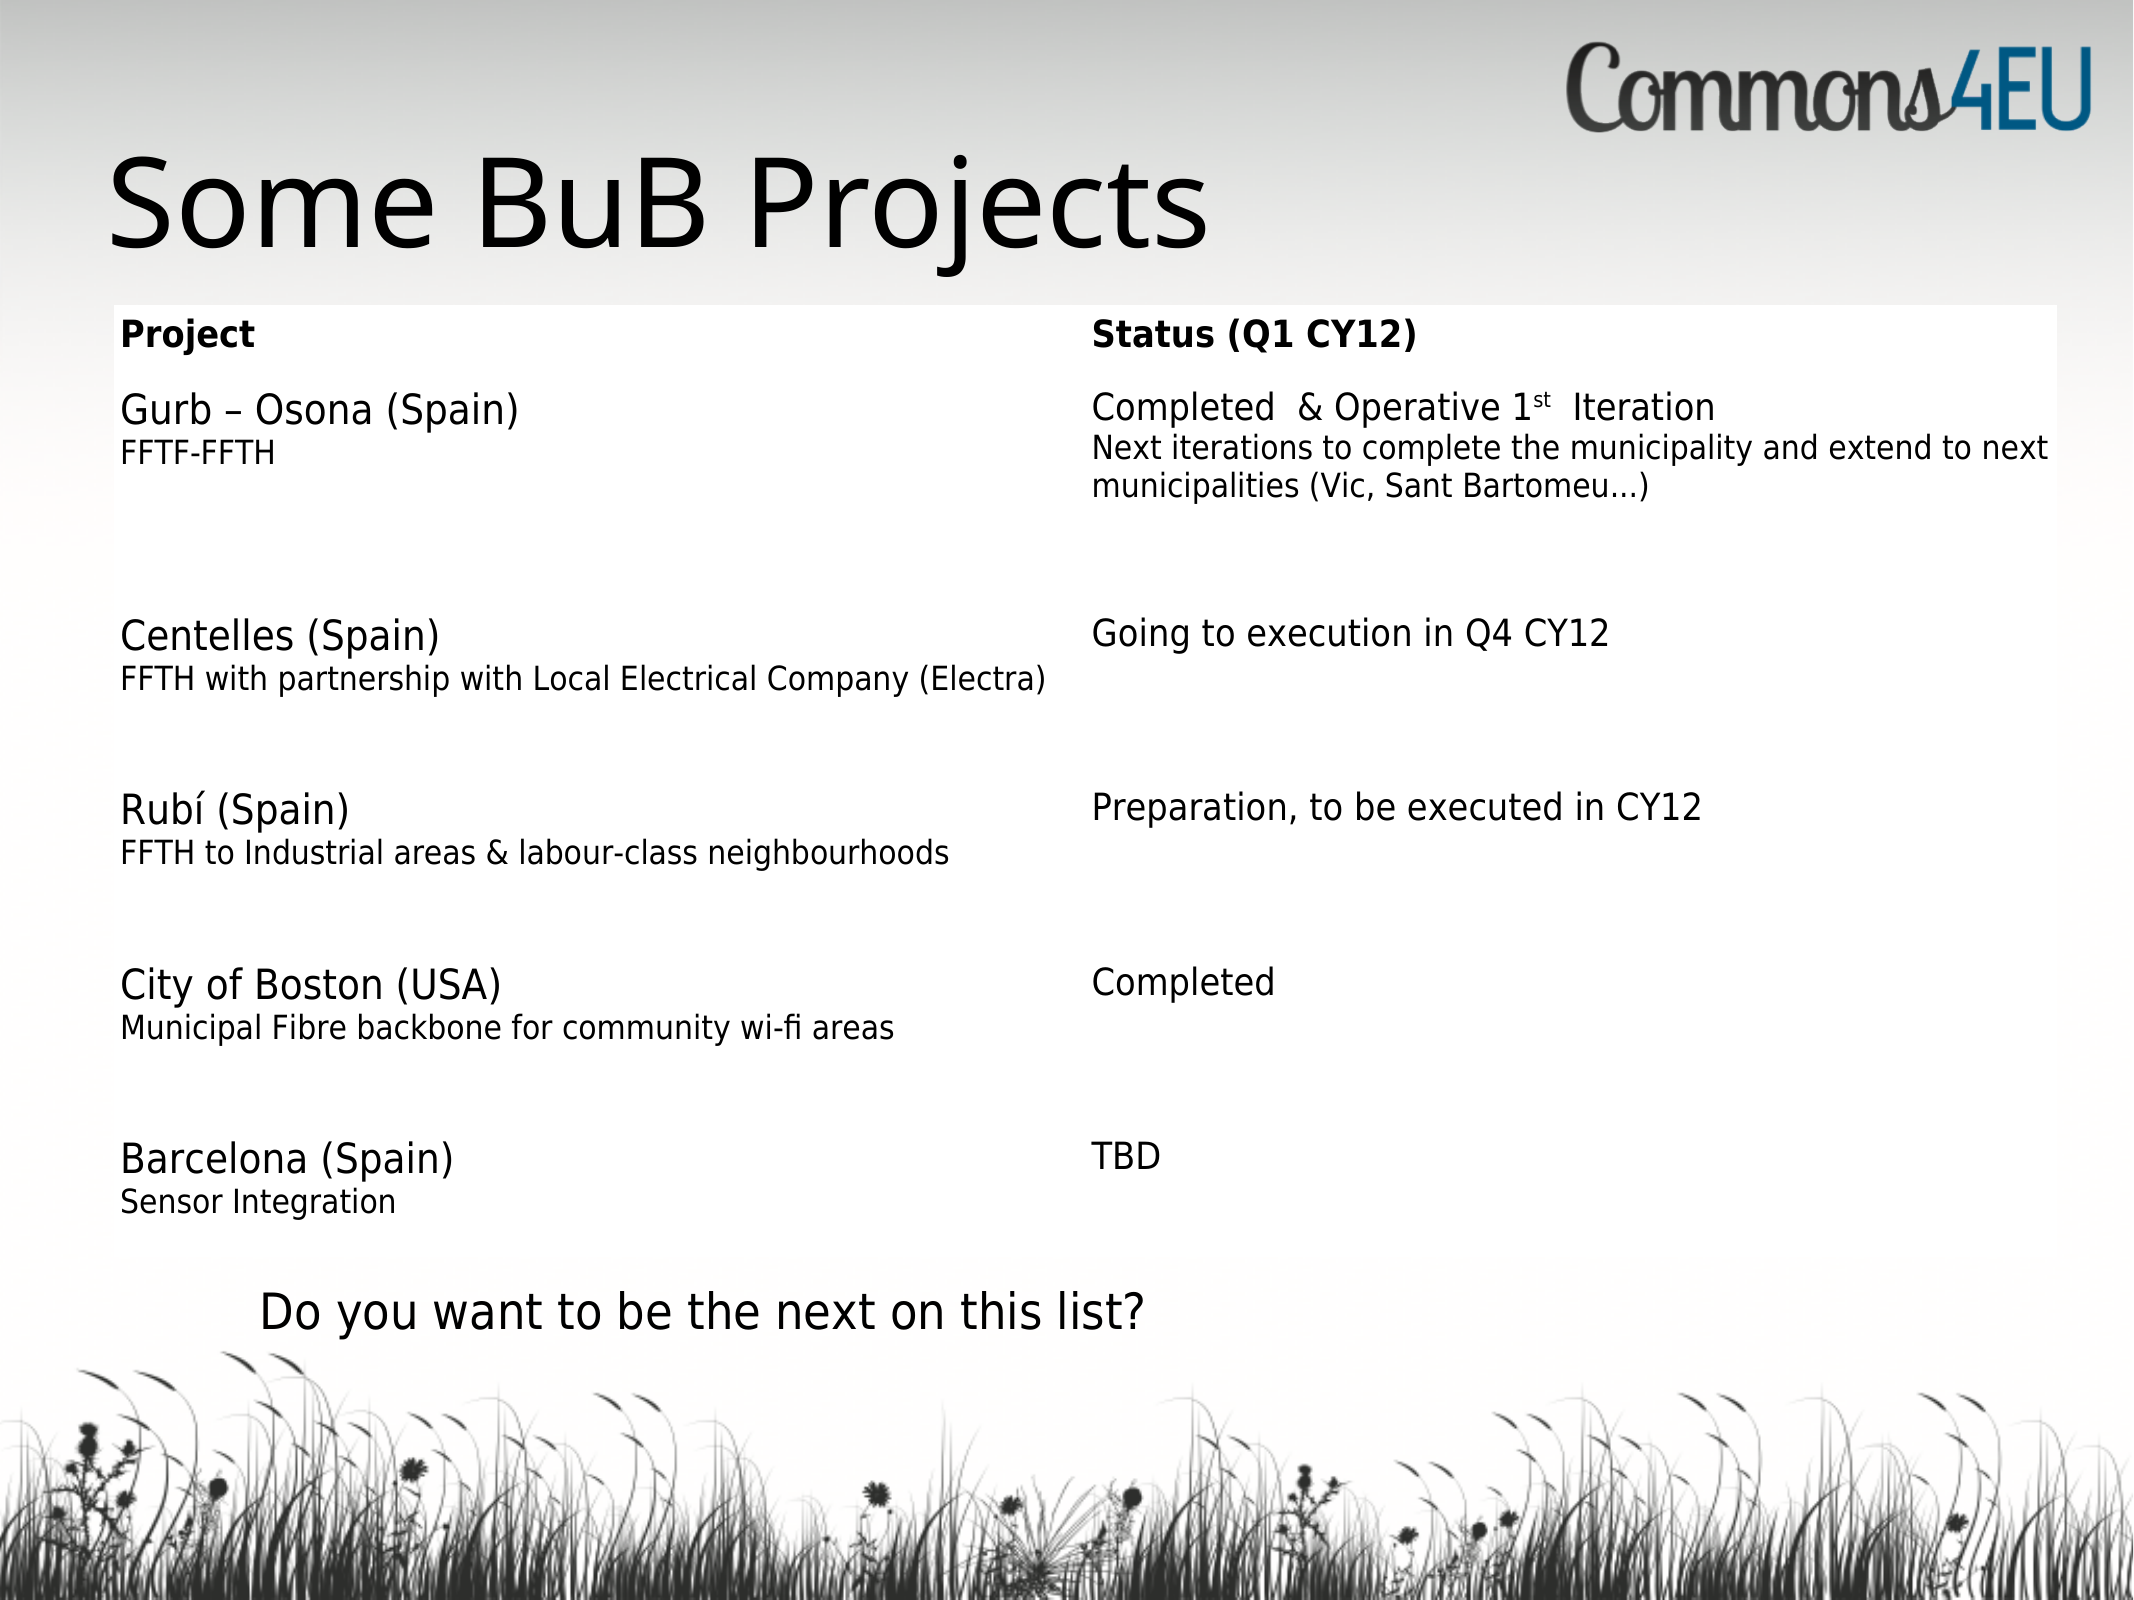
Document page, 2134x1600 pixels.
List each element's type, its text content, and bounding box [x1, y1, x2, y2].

table_cell Rubí (Spain) FFTH to Industrial areas & labour-class neighbourhoods [114, 778, 1086, 952]
table_header Project [114, 332, 1086, 378]
table_cell Completed [1086, 952, 2057, 1127]
table_cell Gurb – Osona (Spain) FFTF-FFTH [114, 378, 1086, 604]
table_cell Barcelona (Spain) Sensor Integration [114, 1127, 1086, 1257]
table_cell Going to execution in Q4 CY12 [1086, 604, 2057, 778]
picture [0, 0, 2134, 1600]
text_box Do you want to be the next on this list? [114, 1272, 1294, 1367]
table_cell Centelles (Spain) FFTH with partnership with Local Electrical Company (Electra) [114, 604, 1086, 778]
table_cell TBD [1086, 1127, 2057, 1257]
title Some BuB Projects [106, 63, 2027, 332]
table_header Status (Q1 CY12) [1086, 305, 2057, 378]
table_cell Preparation, to be executed in CY12 [1086, 778, 2057, 952]
table_cell Completed & Operative 1st Iteration Next iterations to complete the municipality and extend to next municipalities (Vic, Sant Bartomeu...) [1086, 378, 2057, 604]
table_cell City of Boston (USA) Municipal Fibre backbone for community wi-fi areas [114, 952, 1086, 1127]
